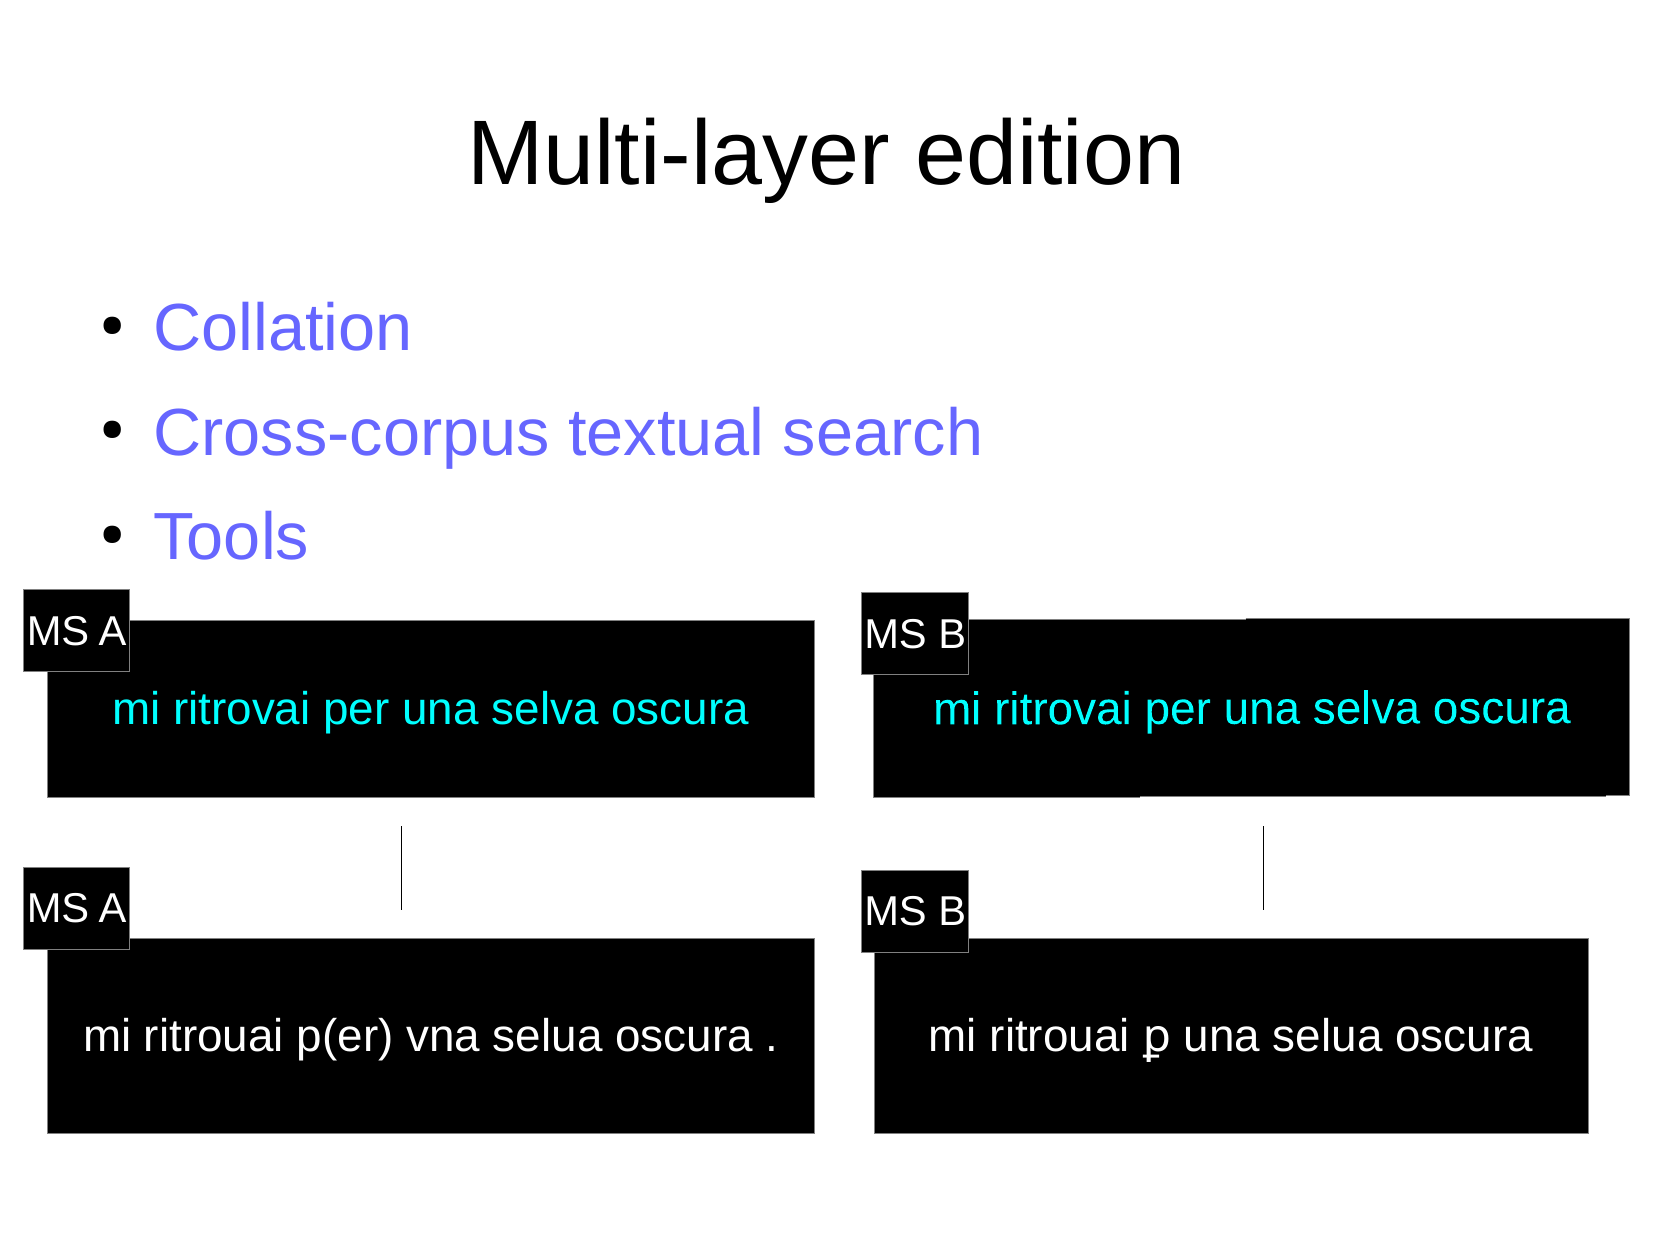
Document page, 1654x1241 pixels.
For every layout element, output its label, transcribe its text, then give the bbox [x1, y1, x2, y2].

text_box MS B [861, 870, 969, 953]
text_box mi ritrovai per una selva oscura [47, 620, 815, 798]
text_box mi ritrouai p(er) vna selua oscura . [47, 938, 815, 1134]
text_box MS A [23, 867, 130, 950]
text_box mi ritrovai per una selva oscura [873, 618, 1630, 798]
text_box MS A [23, 589, 130, 672]
text_box MS B [861, 592, 969, 675]
title Multi-layer edition [82, 49, 1571, 257]
text_box mi ritrouai ꝑ una selua oscura [874, 938, 1589, 1134]
list Collation Cross-corpus textual search Tools [82, 290, 1571, 1010]
